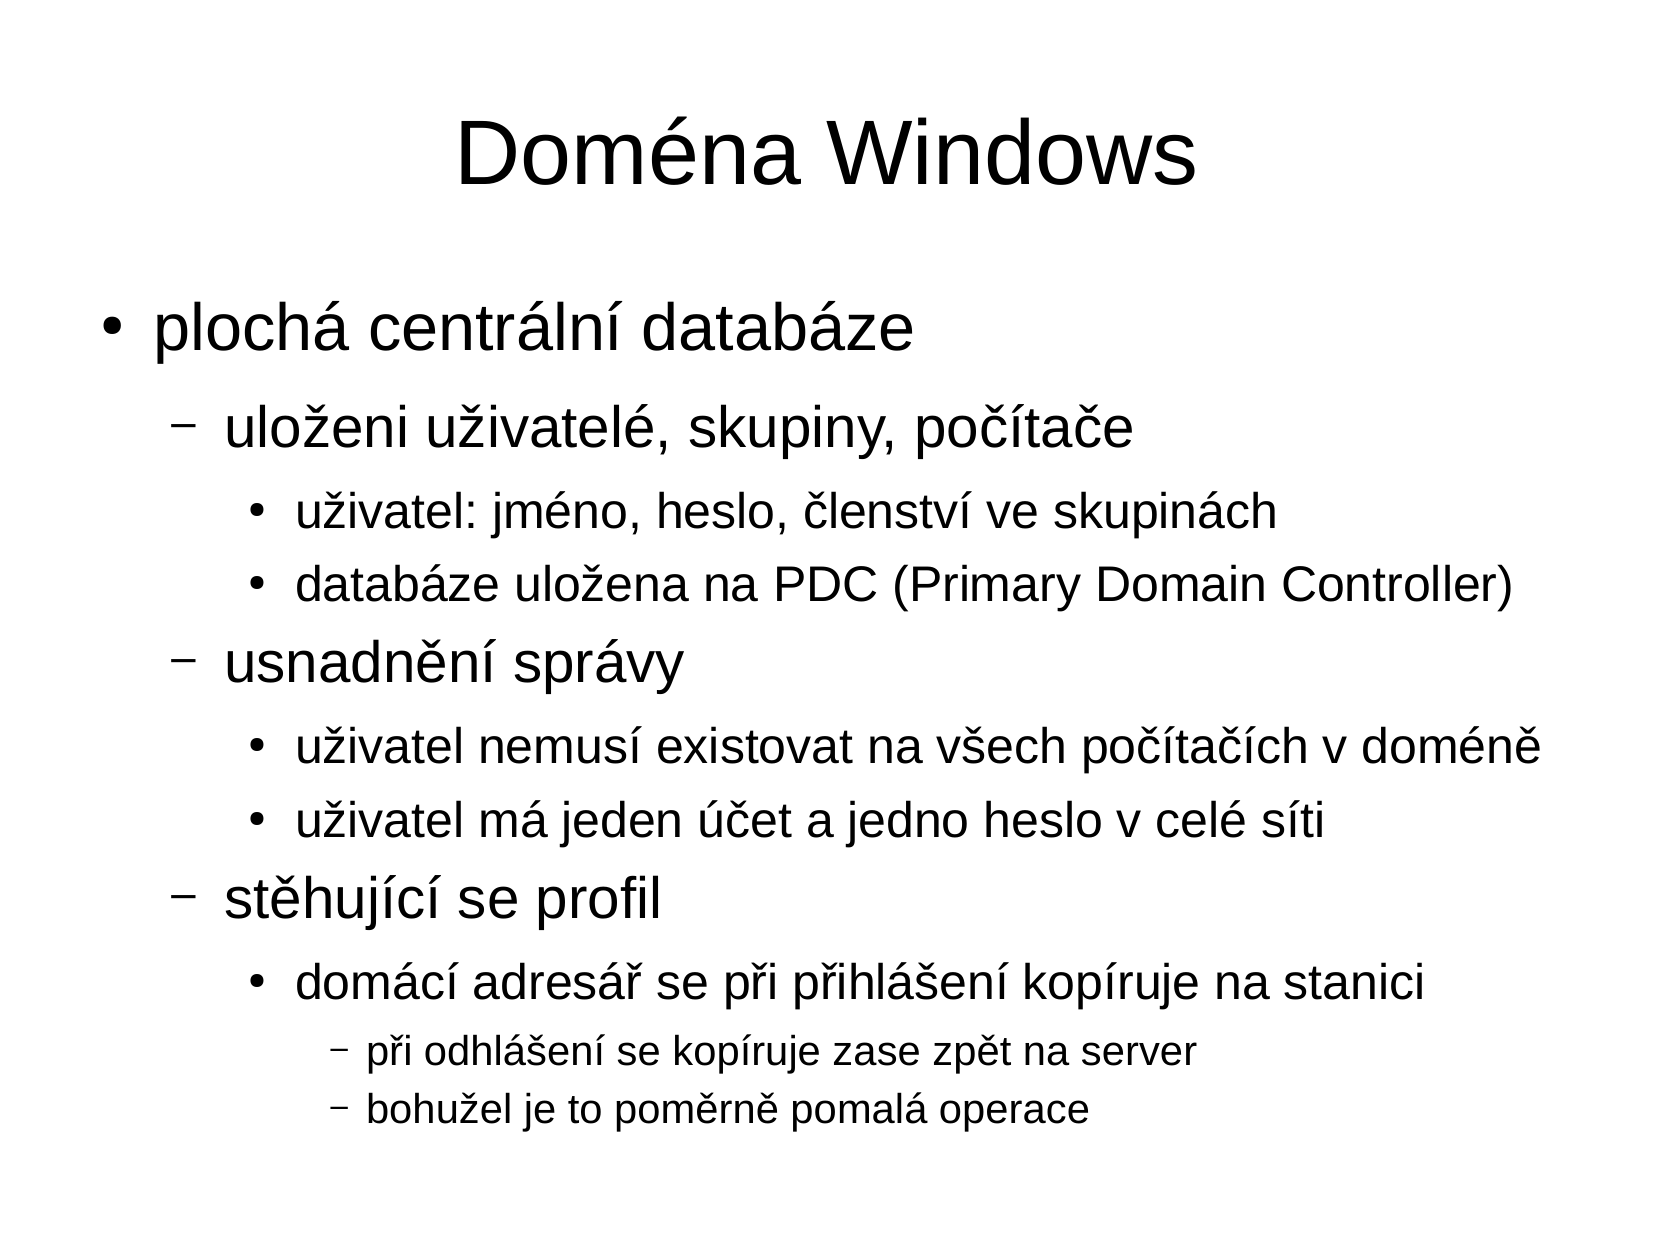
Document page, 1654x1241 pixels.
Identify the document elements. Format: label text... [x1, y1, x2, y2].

list plochá centrální databáze uloženi uživatelé, skupiny, počítače uživatel: jméno, heslo, členství ve skupinách databáze uložena na PDC (Primary Domain Controller) usnadnění správy uživatel nemusí existovat na všech počítačích v doméně uživatel má jeden účet a jedno heslo v celé síti stěhující se profil domácí adresář se při přihlášení kopíruje na stanici při odhlášení se kopíruje zase zpět na server bohužel je to poměrně pomalá operace [82, 290, 1571, 1158]
title Doména Windows [82, 49, 1571, 257]
